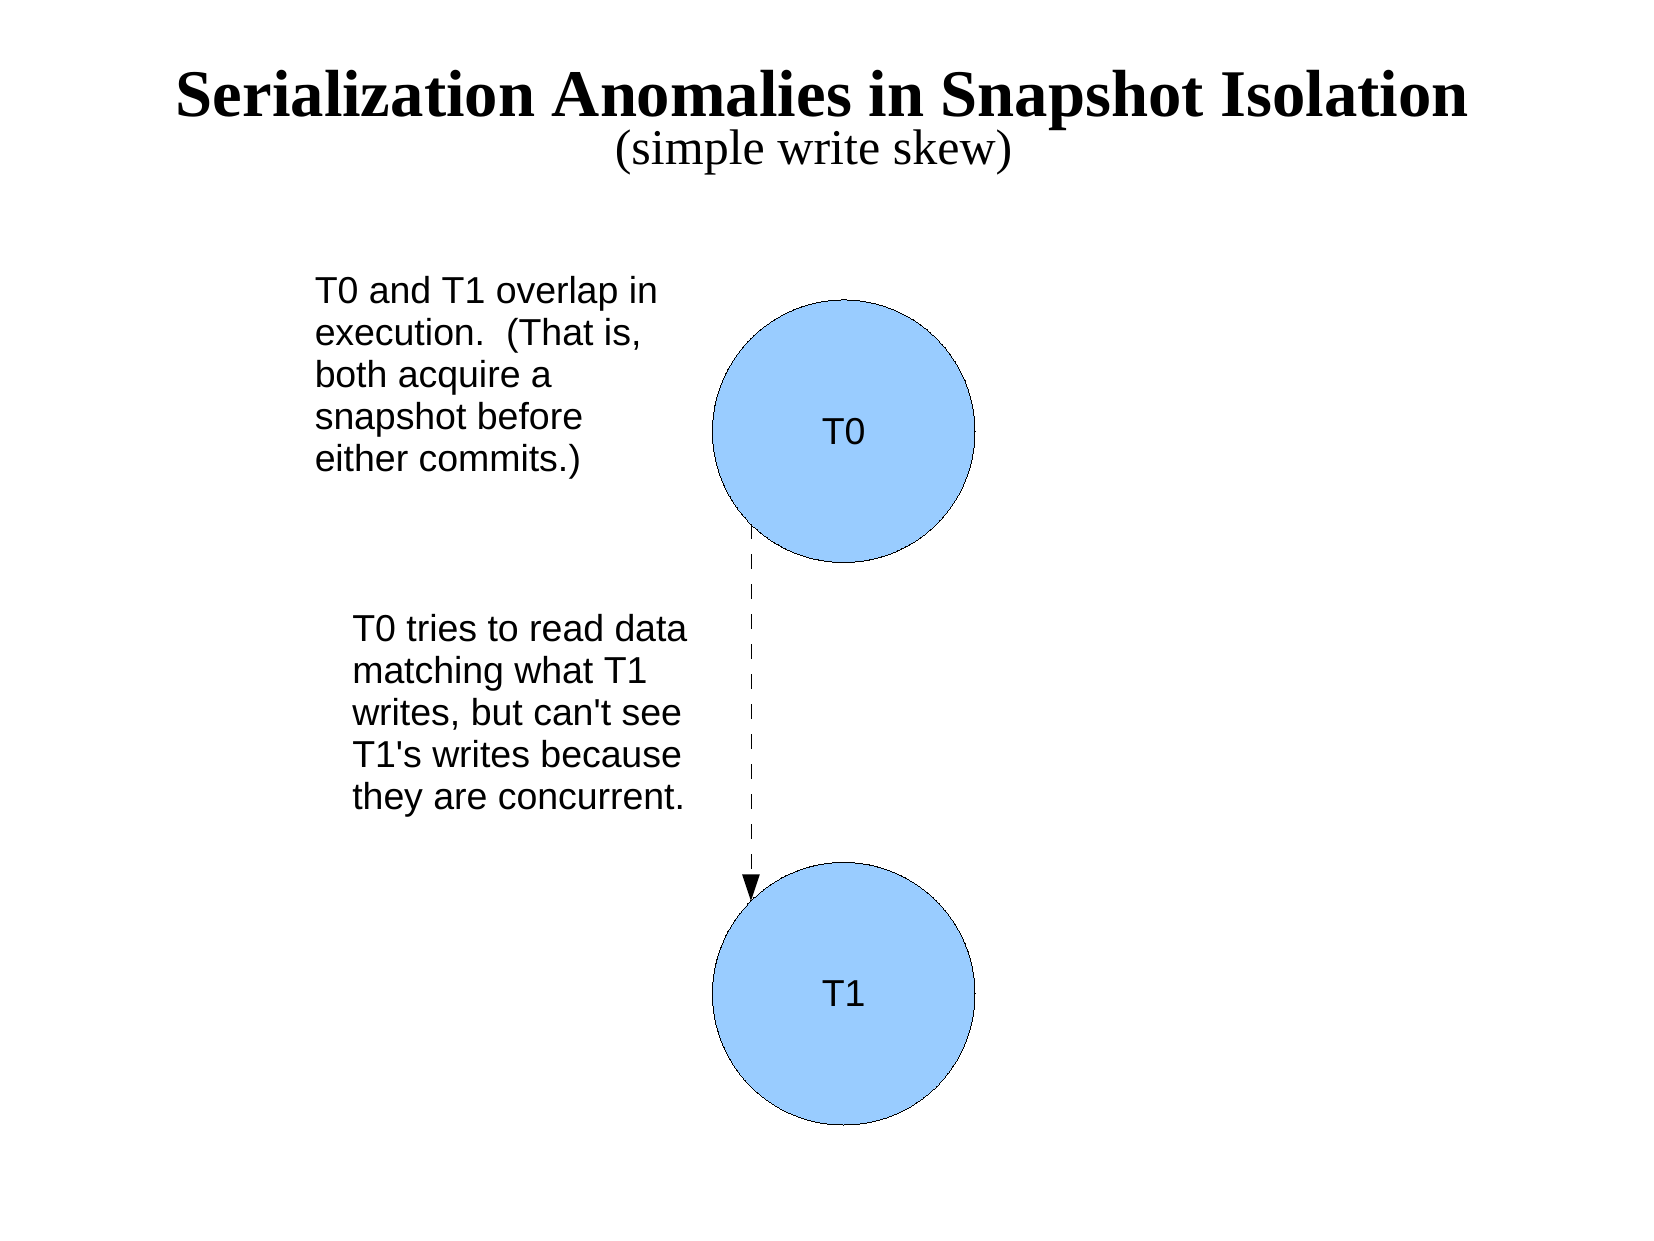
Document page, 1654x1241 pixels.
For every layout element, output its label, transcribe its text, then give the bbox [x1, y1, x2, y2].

text_box T1 [712, 862, 976, 1126]
text_box T0 and T1 overlap in execution. (That is, both acquire a snapshot before either commits.) [300, 262, 676, 488]
text_box T0 tries to read data matching what T1 writes, but can't see T1's writes because they are concurrent. [337, 600, 713, 833]
text_box (simple write skew) [600, 112, 1088, 188]
title Serialization Anomalies in Snapshot Isolation [112, 37, 1535, 151]
text_box T0 [712, 299, 976, 563]
